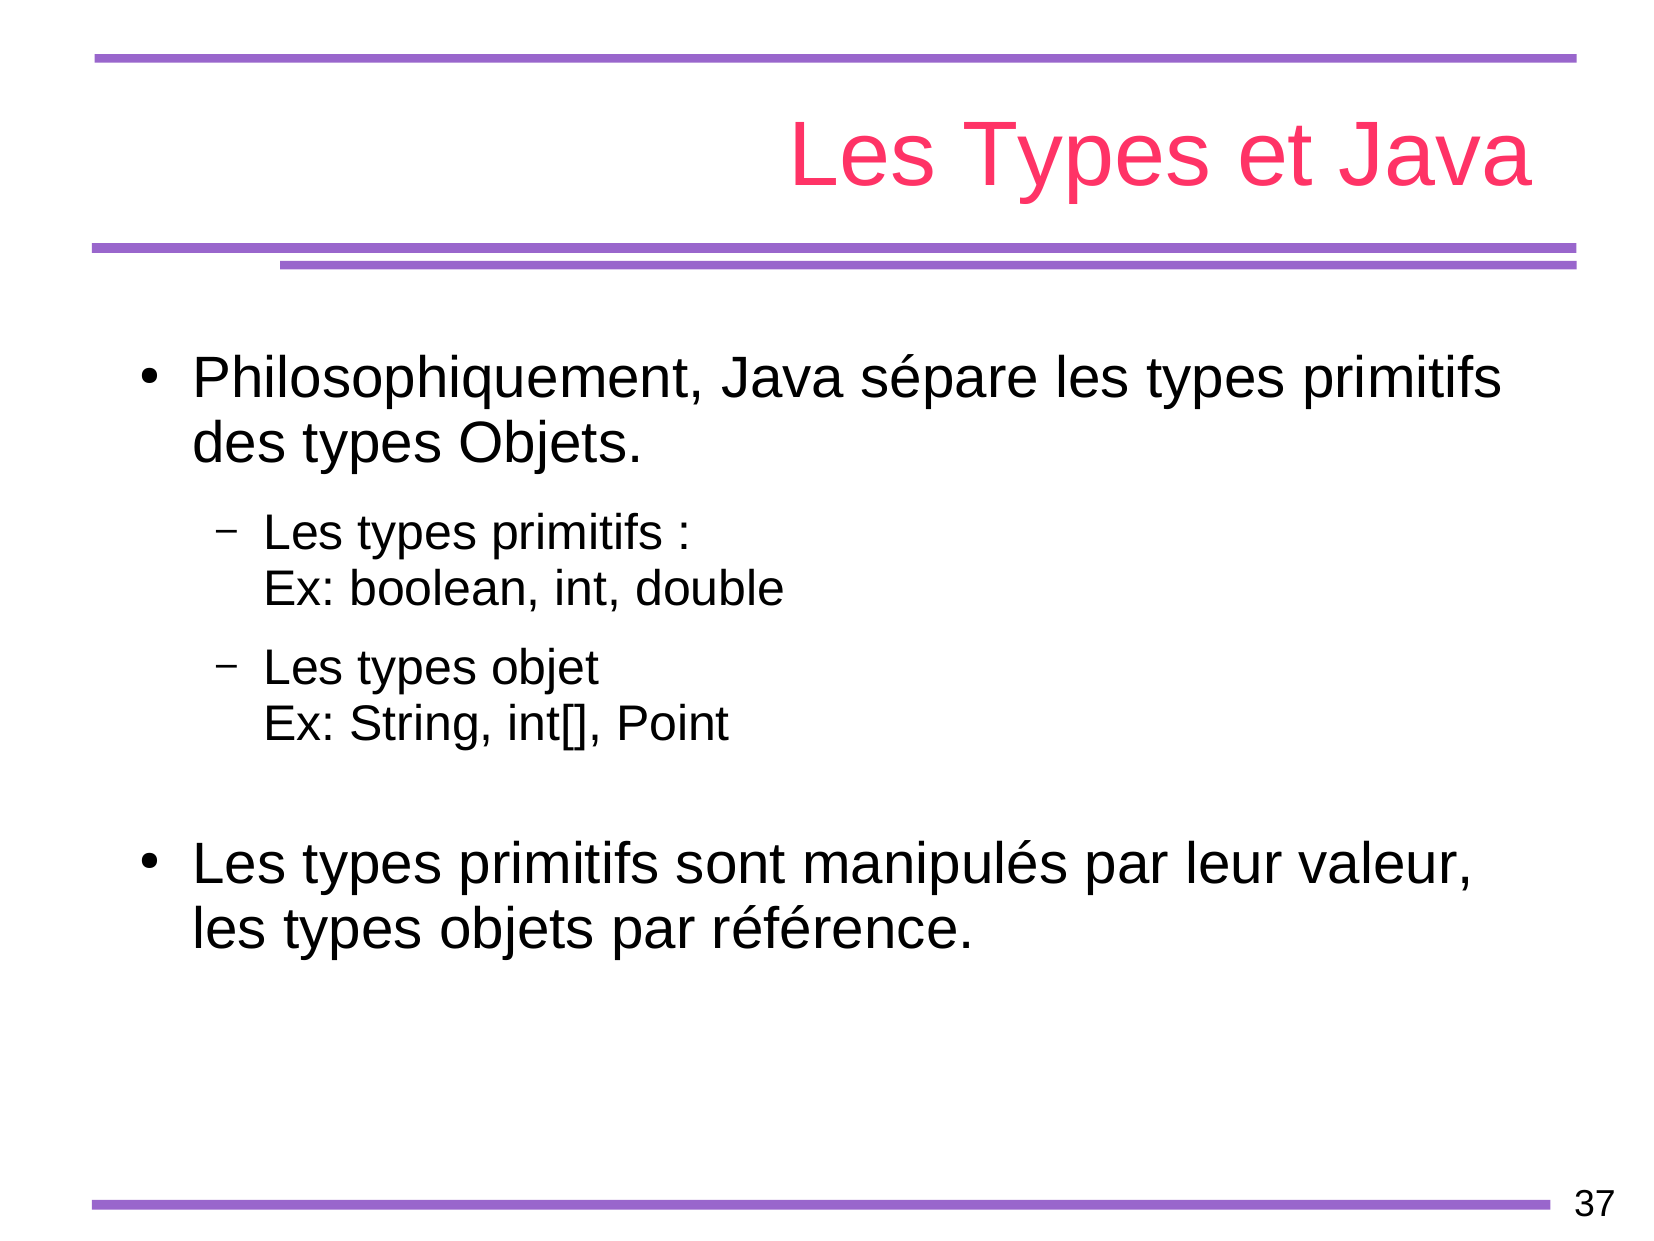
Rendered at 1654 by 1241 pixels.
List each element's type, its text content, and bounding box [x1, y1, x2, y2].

title Les Types et Java [121, 49, 1534, 257]
list Philosophiquement, Java sépare les types primitifs des types Objets. Les types primitifs : Ex: boolean, int, double Les types objet Ex: String, int[], Point Les types primitifs sont manipulés par leur valeur, les types objets par référence. [121, 344, 1534, 1133]
